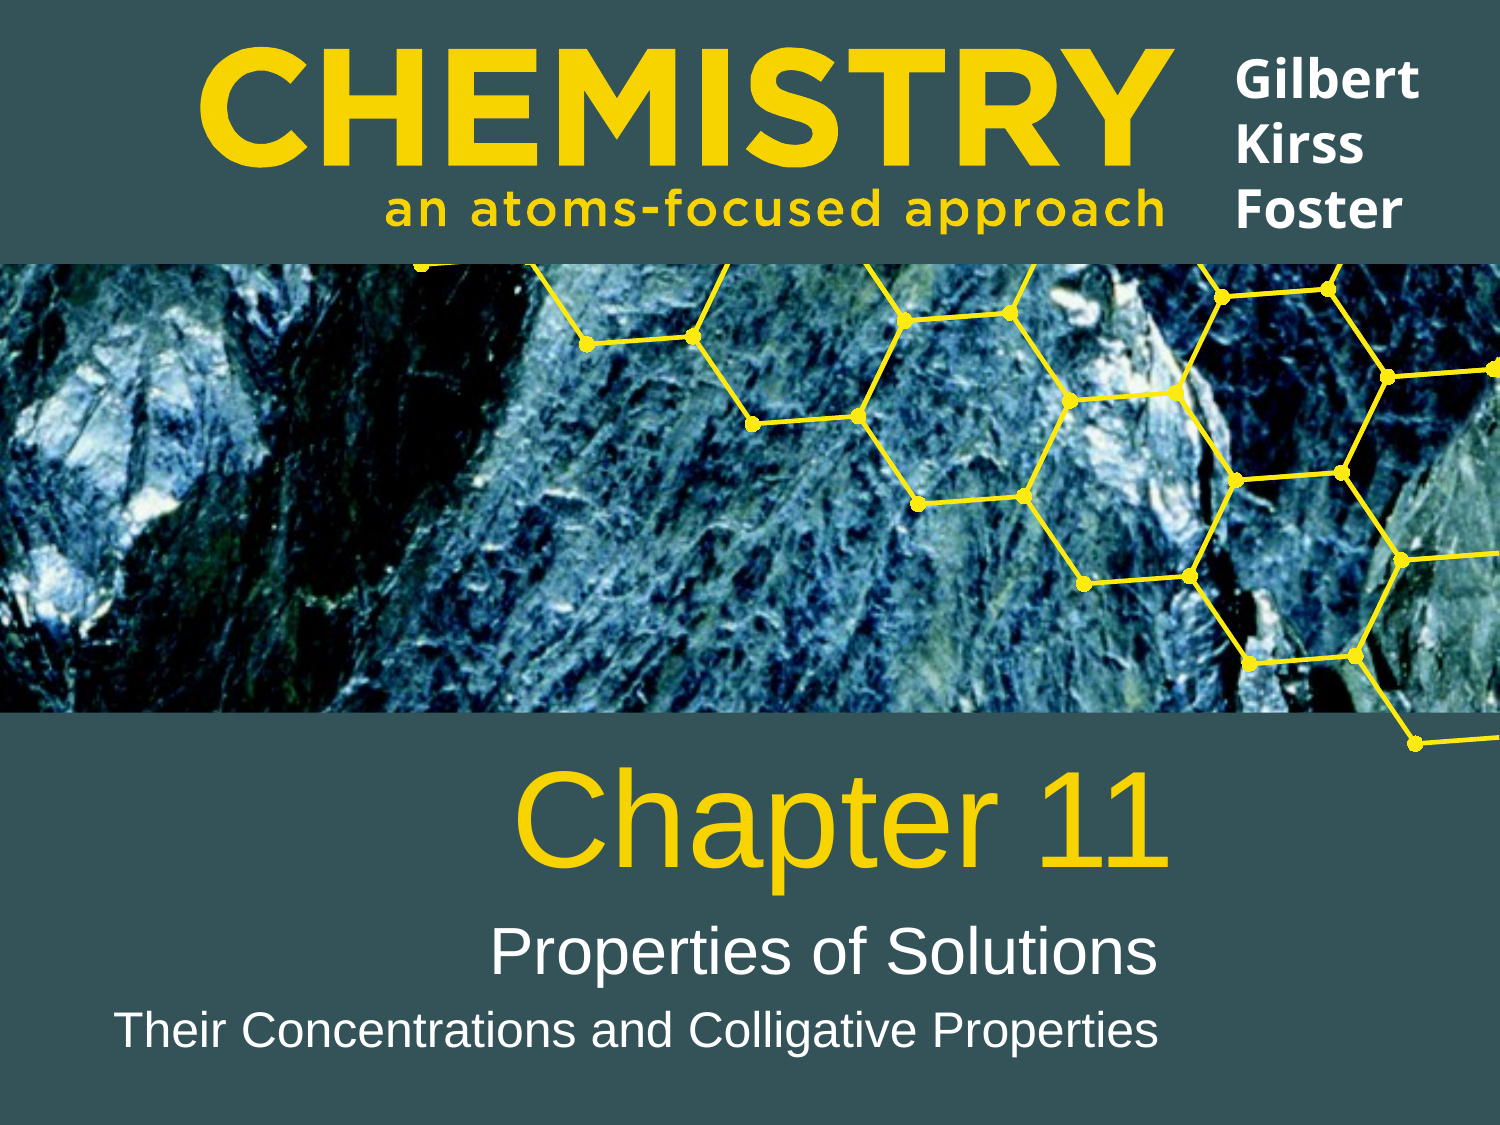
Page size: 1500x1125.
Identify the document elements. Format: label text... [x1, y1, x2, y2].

picture [1183, 292, 1382, 477]
picture [865, 316, 1064, 501]
picture [1334, 264, 1500, 374]
subtitle Properties of Solutions Their Concentrations and Colligative Properties [62, 900, 1175, 1113]
picture [1204, 264, 1336, 293]
picture [0, 264, 1390, 712]
picture [1030, 396, 1229, 580]
title 11 [942, 725, 1175, 900]
picture [699, 264, 898, 421]
picture [1017, 264, 1216, 397]
picture [1348, 373, 1500, 557]
picture [870, 264, 1031, 317]
picture [1362, 556, 1500, 712]
picture [536, 264, 724, 341]
picture [1197, 476, 1395, 661]
